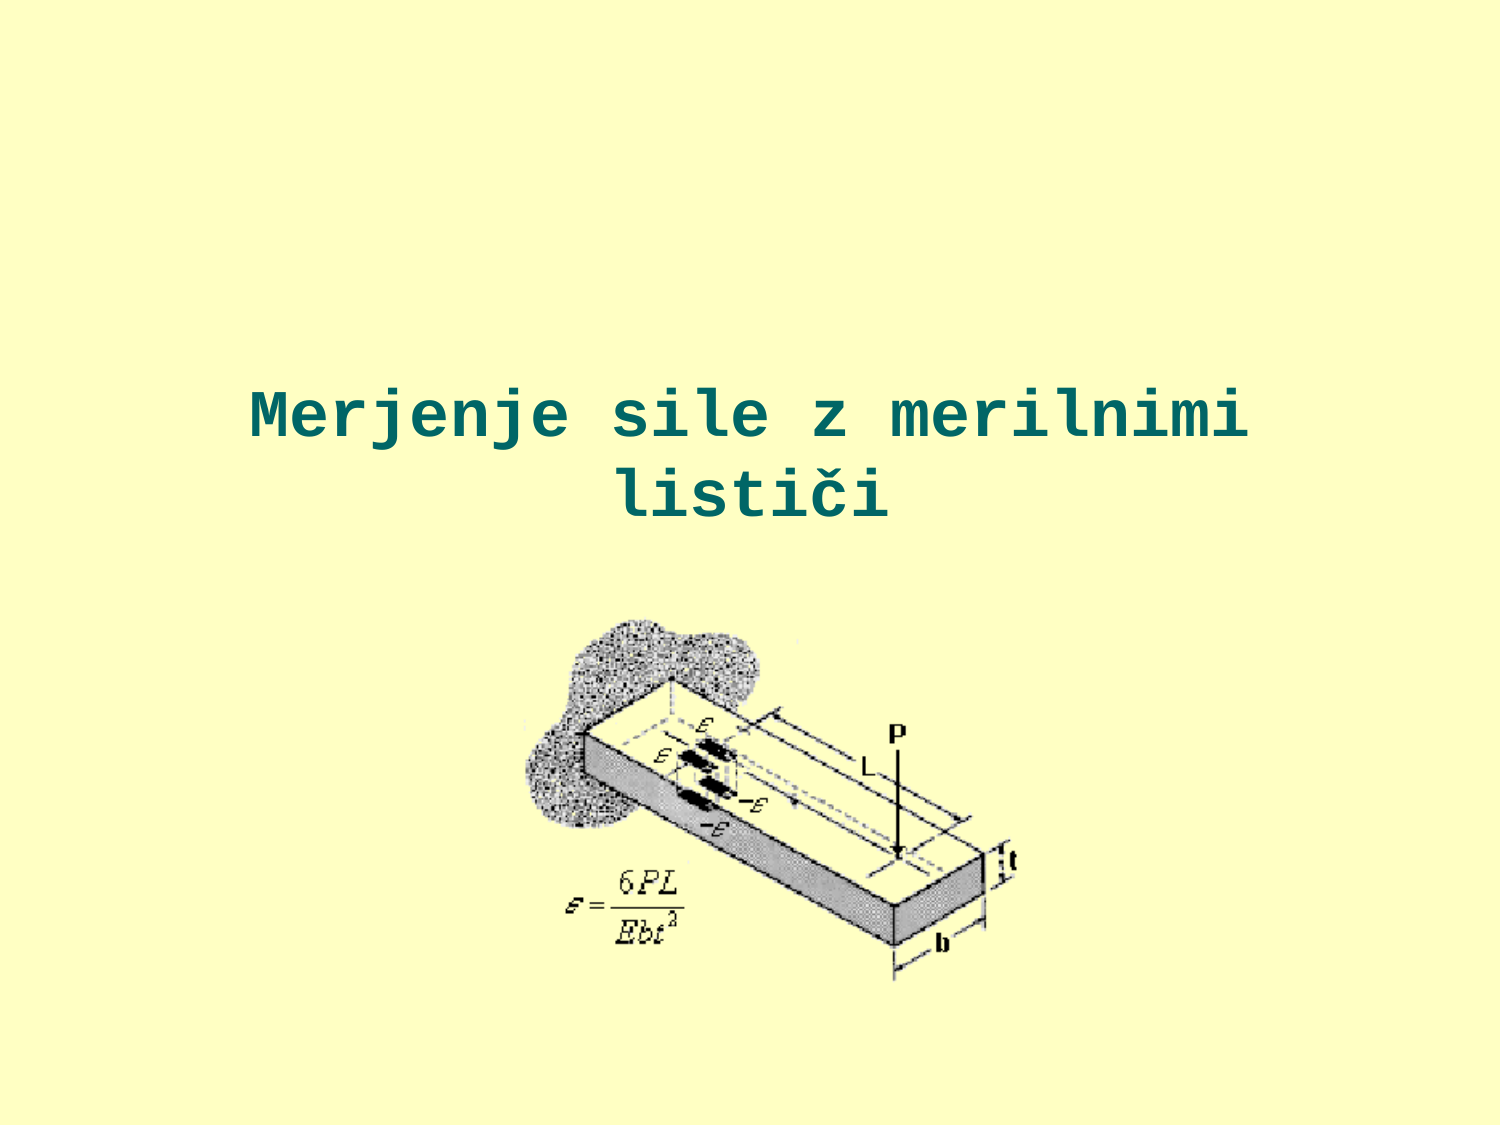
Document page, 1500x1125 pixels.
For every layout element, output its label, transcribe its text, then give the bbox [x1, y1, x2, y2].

title Merjenje sile z merilnimi lističi [112, 337, 1388, 563]
picture [513, 609, 1028, 994]
